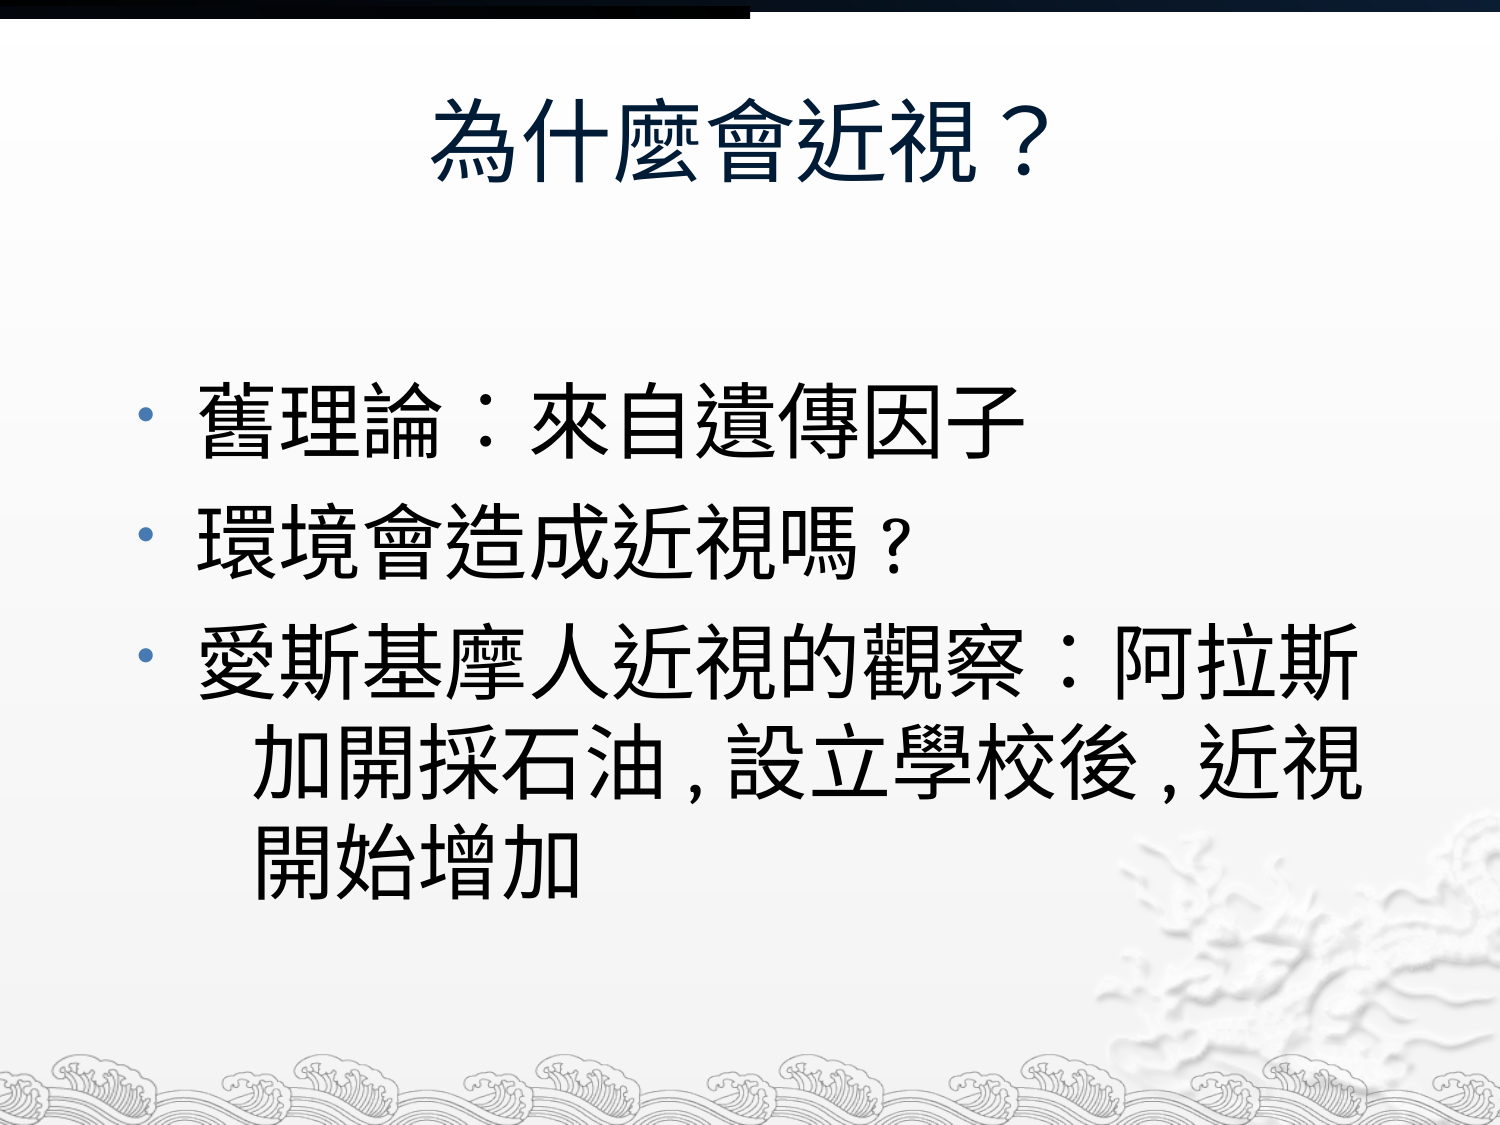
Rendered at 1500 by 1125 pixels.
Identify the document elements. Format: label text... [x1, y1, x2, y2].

title 為什麼會近視？ [75, 45, 1426, 233]
list 舊理論︰來自遺傳因子 環境會造成近視嗎? 愛斯基摩人近視的觀察︰阿拉斯加開採石油,設立學校後,近視開始增加 [123, 361, 1399, 1037]
